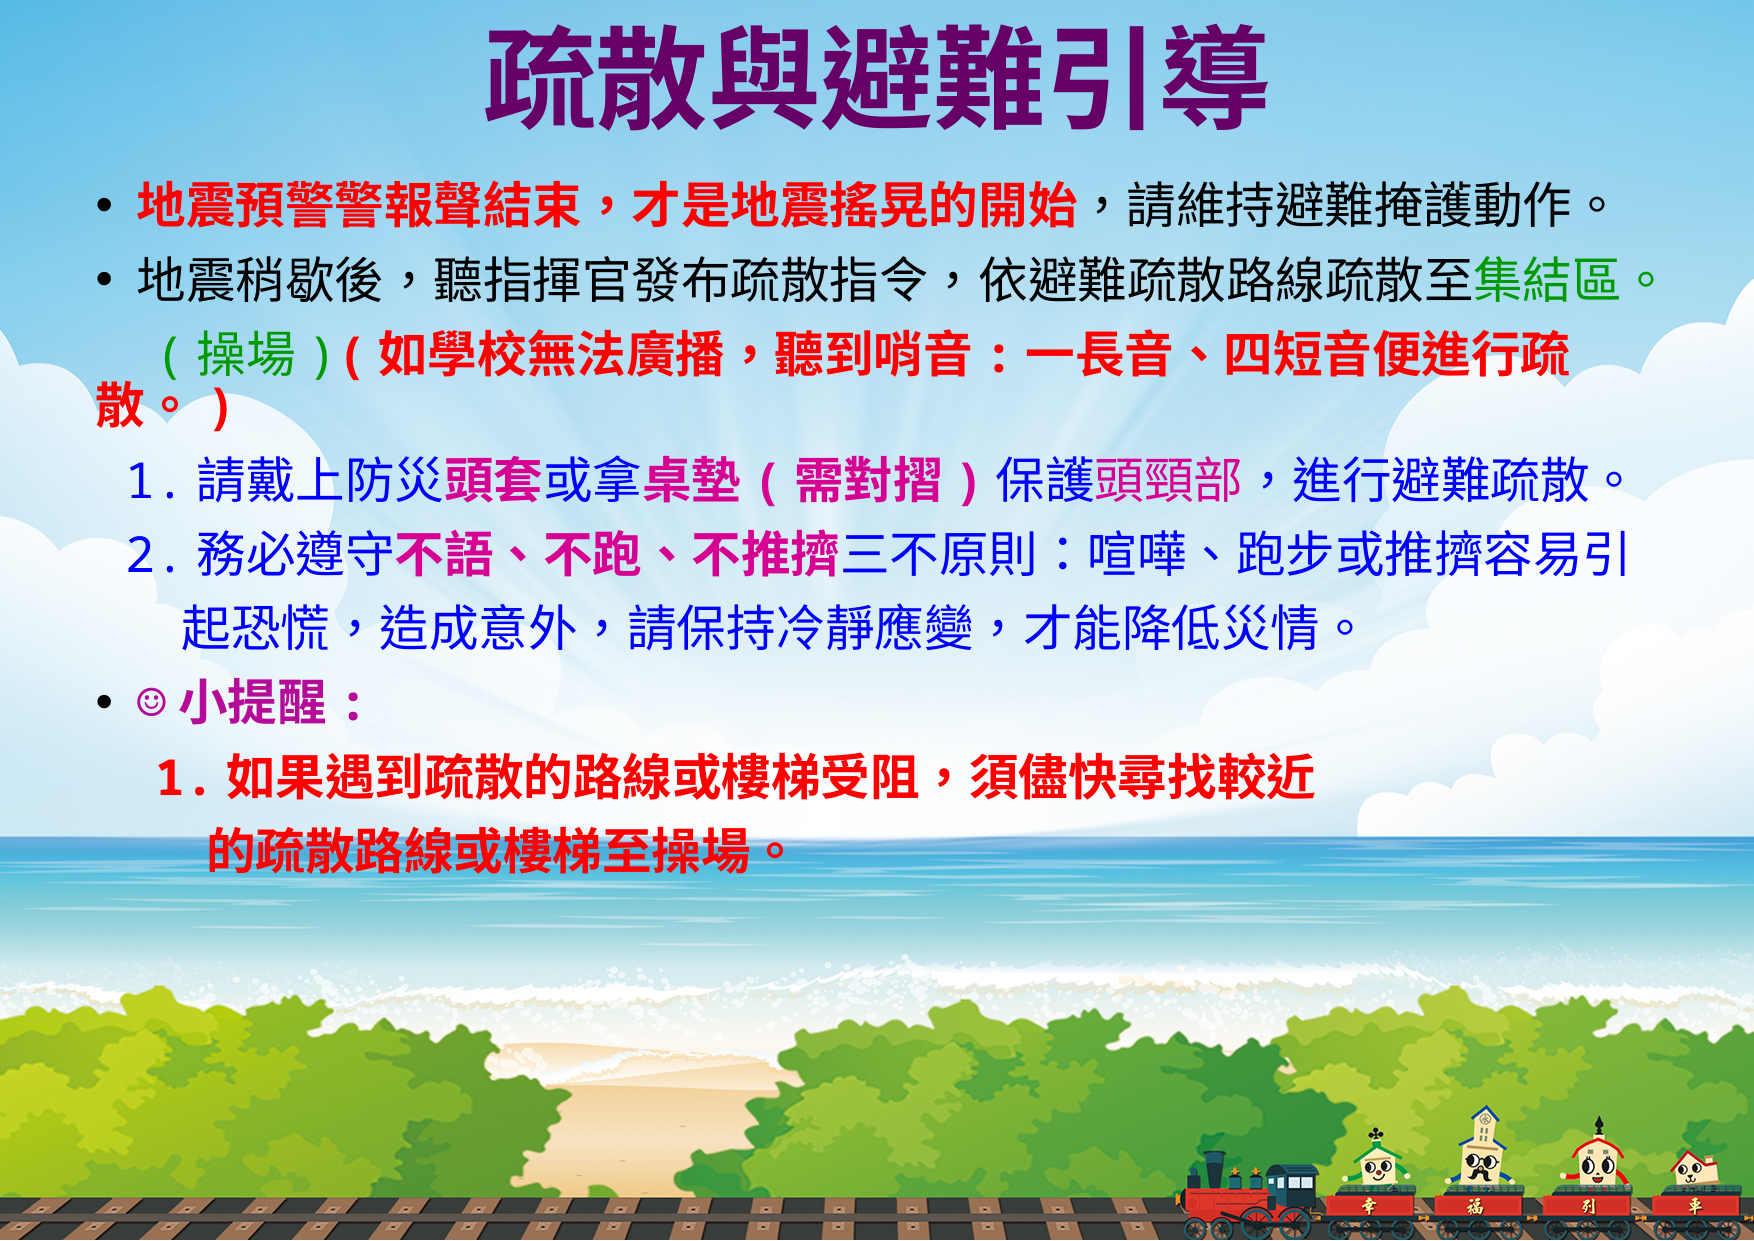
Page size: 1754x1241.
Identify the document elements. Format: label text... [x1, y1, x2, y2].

picture [0, 0, 1754, 1240]
title 疏散與避難引導 [120, 0, 1634, 168]
list 地震預警警報聲結束，才是地震搖晃的開始，請維持避難掩護動作。 地震稍歇後，聽指揮官發布疏散指令，依避難疏散路線疏散至集結區。 (操場)(如學校無法廣播，聽到哨音:一長音、四短音便進行疏散。) 1.請戴上防災頭套或拿桌墊(需對摺)保護頭頸部，進行避難疏散。 2.務必遵守不語、不跑、不推擠三不原則：喧嘩、跑步或推擠容易引 起恐慌，造成意外，請保持冷靜應變，才能降低災情。 ☺小提醒: 1.如果遇到疏散的路線或樓梯受阻，須儘快尋找較近 的疏散路線或樓梯至操場。 [80, 174, 1709, 894]
